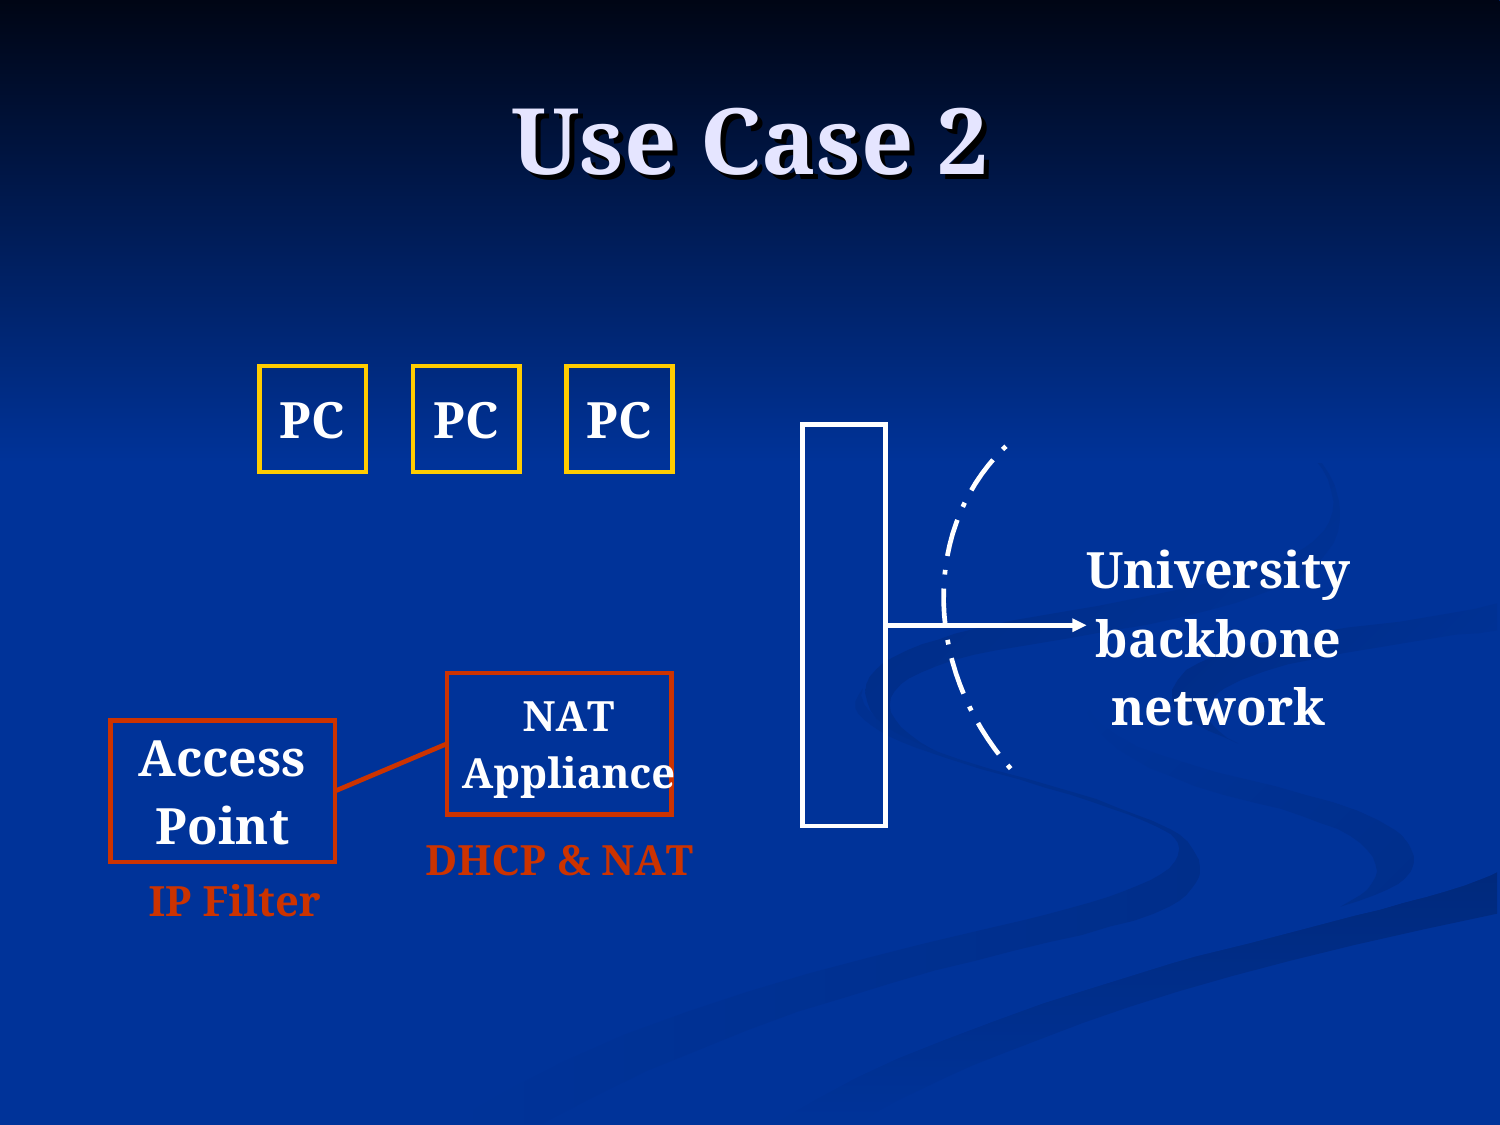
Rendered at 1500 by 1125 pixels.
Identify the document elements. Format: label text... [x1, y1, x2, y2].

text_box DHCP & NAT [410, 822, 709, 896]
text_box IP Filter [133, 863, 336, 936]
text_box PC [566, 365, 673, 473]
text_box NAT Appliance [447, 672, 672, 815]
text_box PC [413, 365, 520, 473]
text_box PC [259, 365, 366, 473]
text_box Access Point [110, 720, 335, 862]
text_box University backbone network [1071, 527, 1366, 749]
